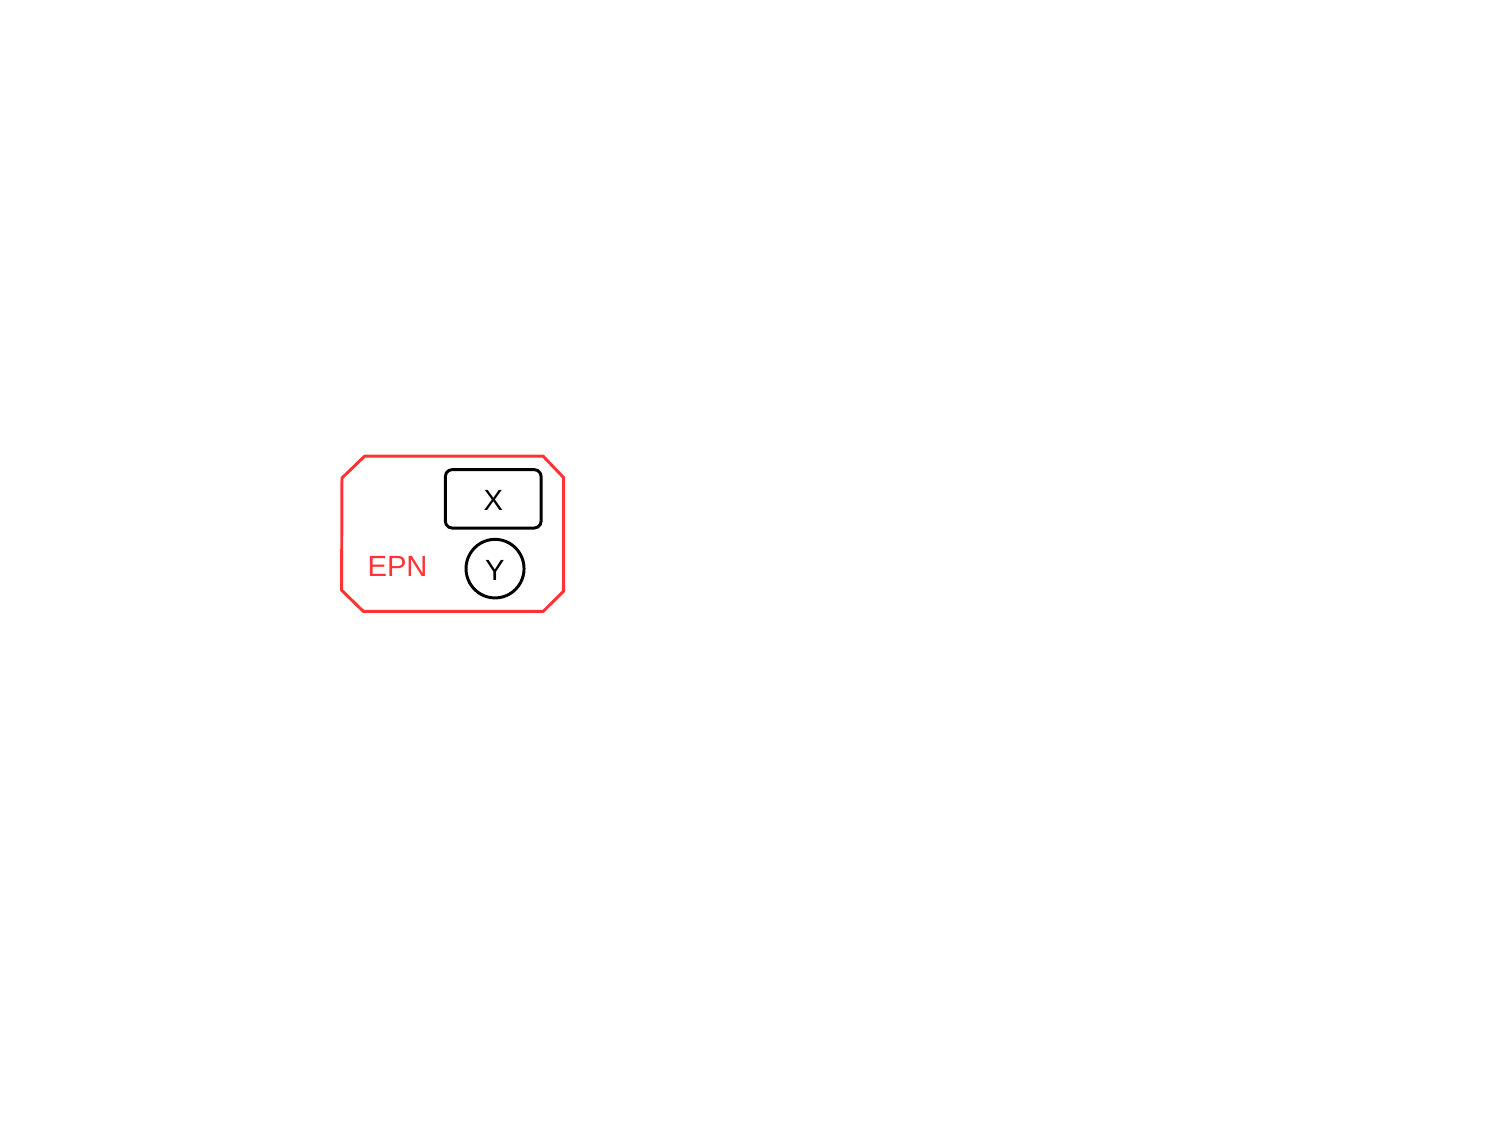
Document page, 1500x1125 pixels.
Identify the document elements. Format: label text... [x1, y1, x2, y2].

text_box Y [466, 539, 525, 598]
text_box X [445, 469, 542, 529]
text_box EPN [352, 540, 443, 590]
